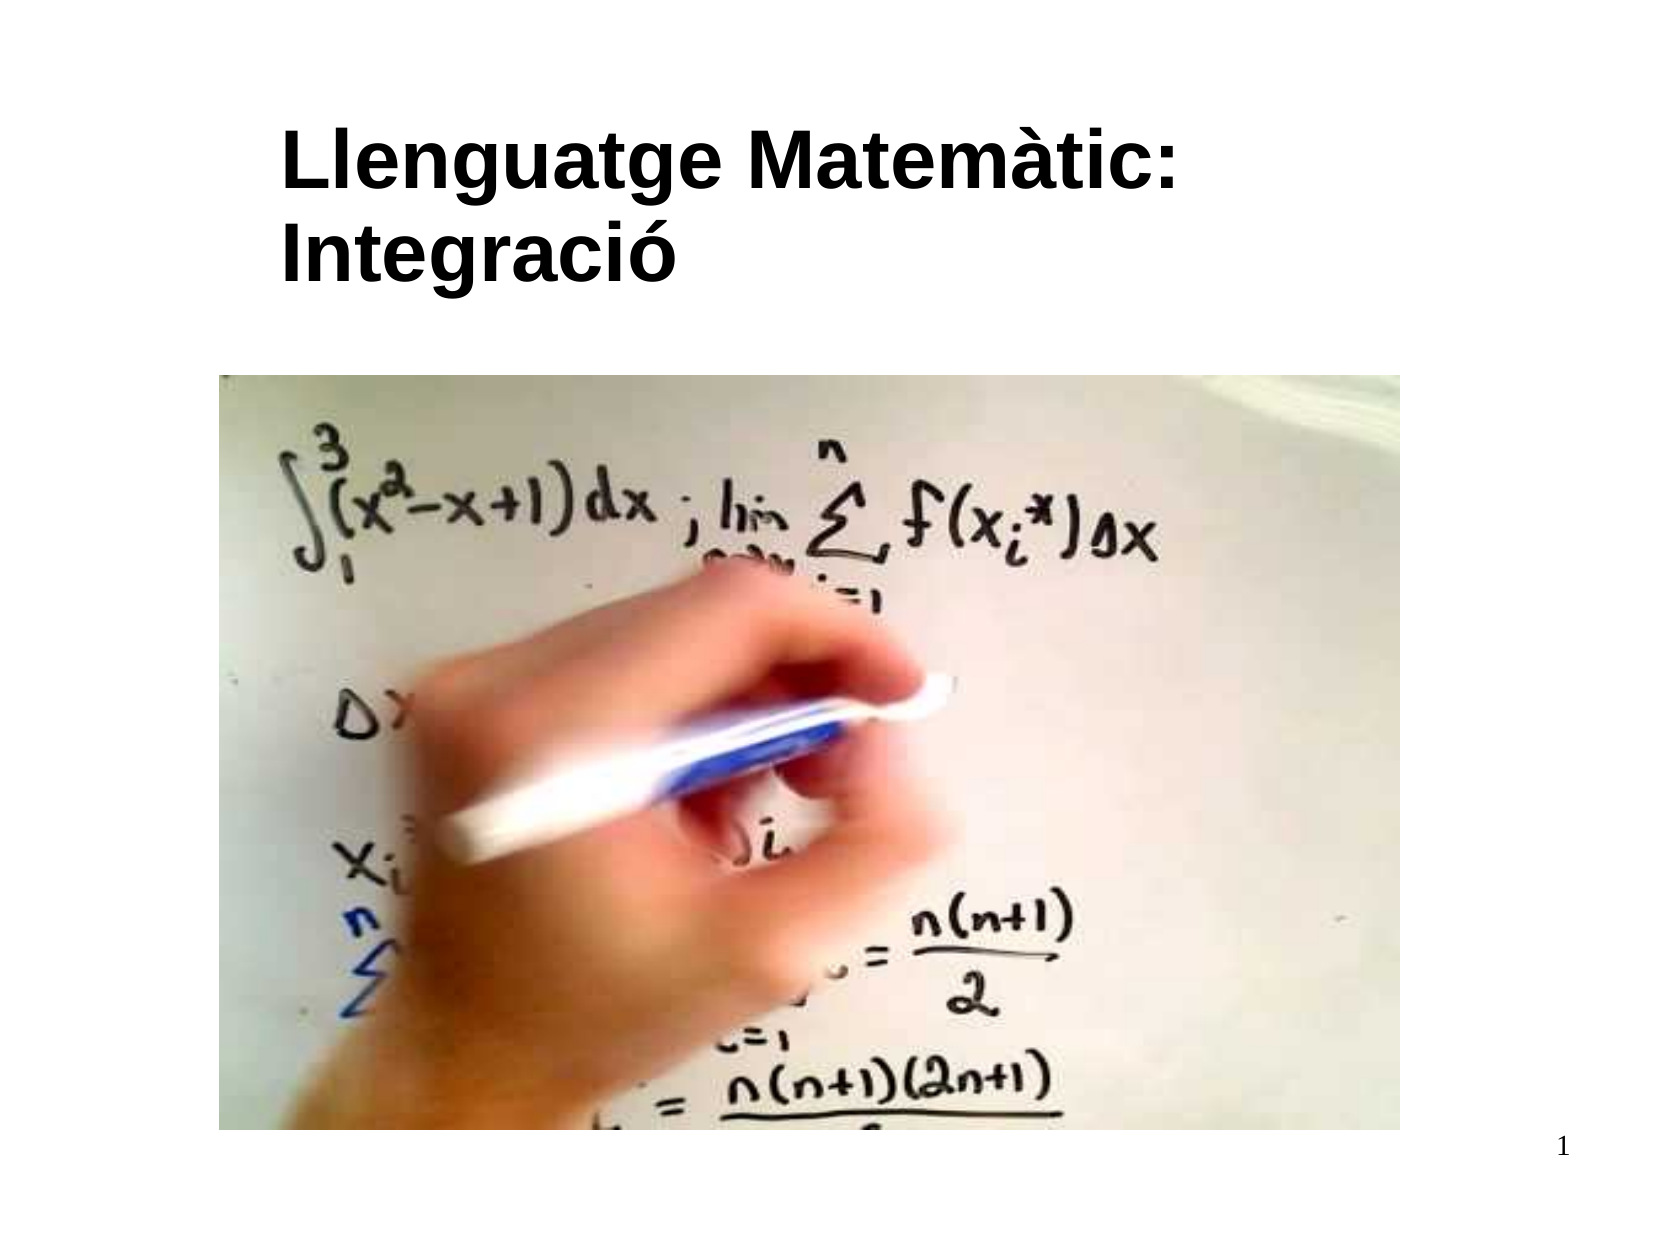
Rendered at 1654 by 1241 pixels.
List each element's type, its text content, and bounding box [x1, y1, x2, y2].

picture [219, 375, 1400, 1130]
text_box Llenguatge Matemàtic: Integració [265, 106, 1202, 375]
